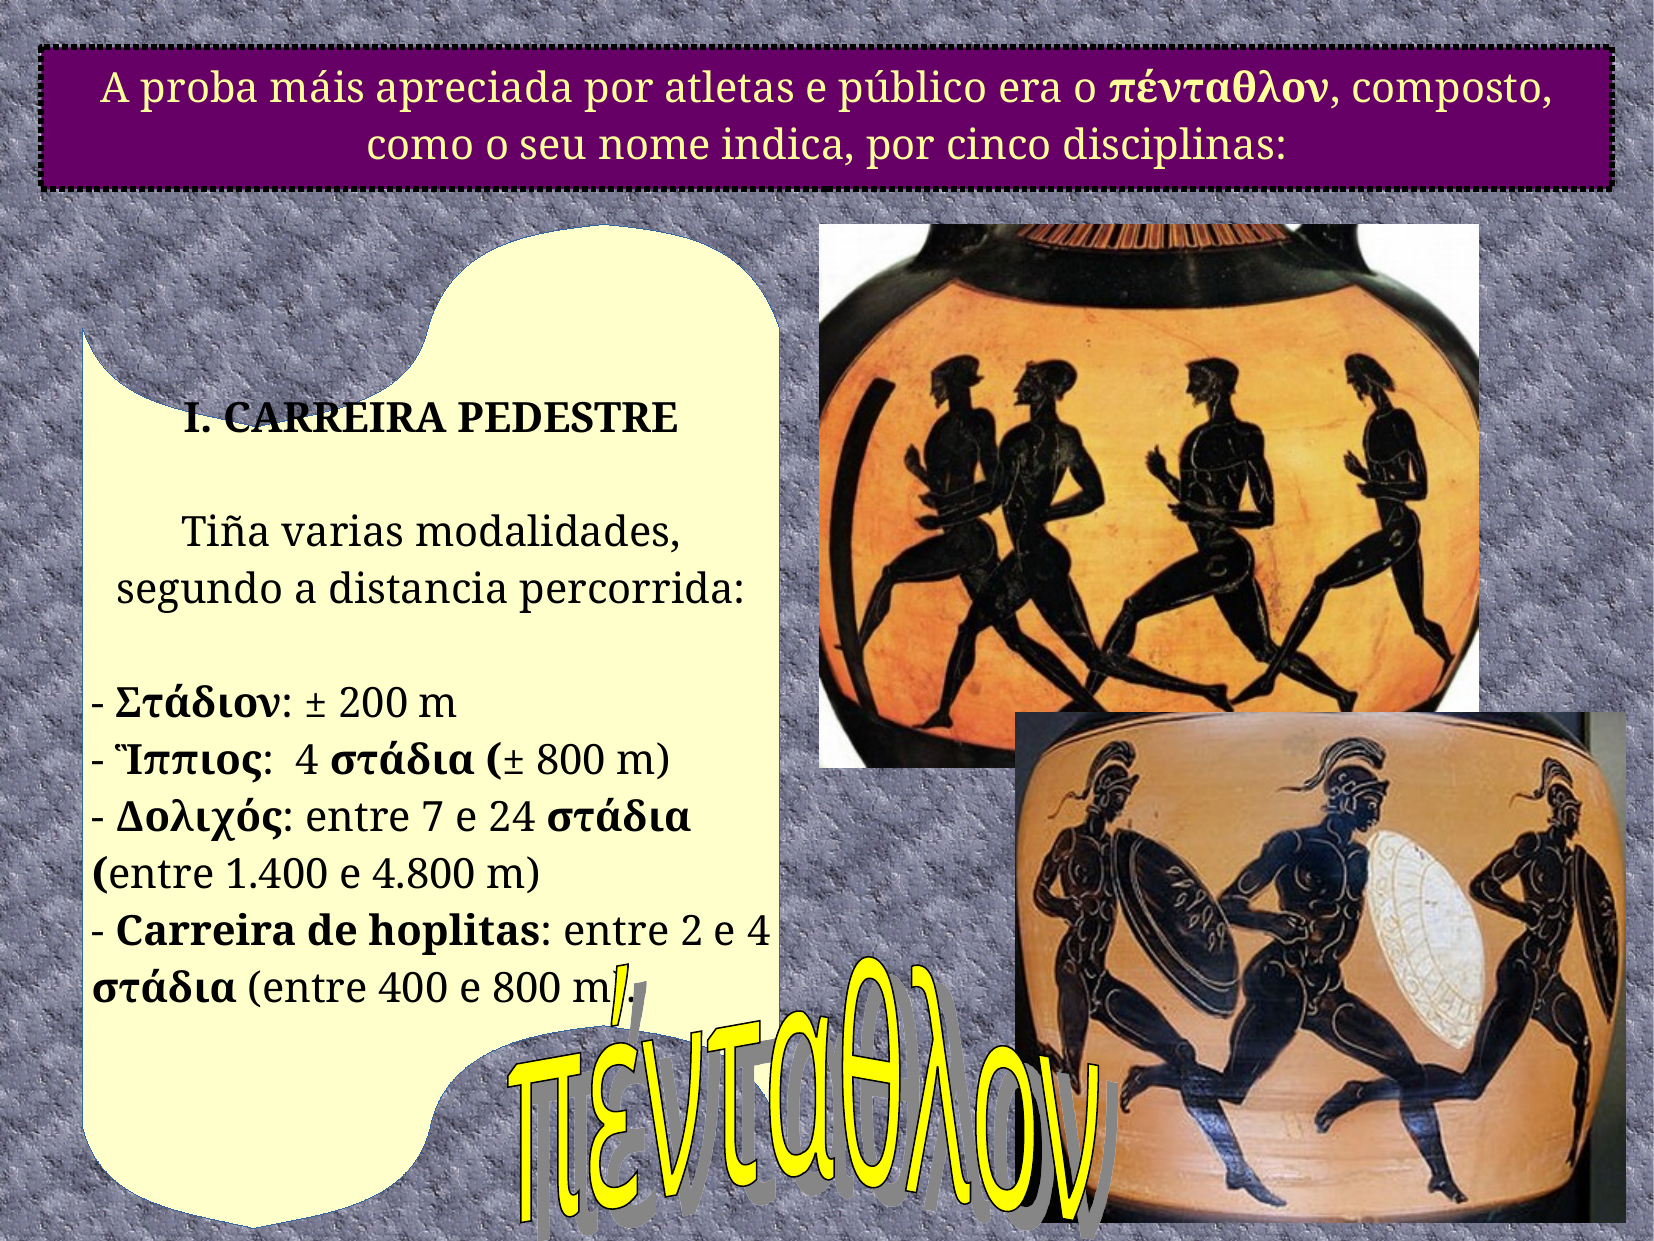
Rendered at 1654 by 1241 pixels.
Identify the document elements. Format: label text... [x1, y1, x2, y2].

text_box πένταθλον [769, 1011, 835, 1180]
text_box I. CARREIRA PEDESTRE Tiña varias modalidades, segundo a distancia percorrida: - Στάδιον: ± 200 m - Ἳππιος: 4 στάδια (± 800 m) - Δολιχός: entre 7 e 24 στάδια (entre 1.400 e 4.800 m) - Carreira de hoplitas: entre 2 e 4 στάδια (entre 400 e 800 m). [82, 224, 780, 1229]
text_box πένταθλον [842, 956, 900, 1188]
text_box πένταθλον [707, 1020, 760, 1187]
text_box πένταθλον [611, 964, 628, 1027]
text_box πένταθλον [589, 1042, 638, 1210]
text_box A proba máis apreciada por atletas e público era o πένταθλον, composto, como o seu nome indica, por cinco disciplinas: [41, 47, 1613, 189]
text_box πένταθλον [975, 1045, 1035, 1212]
text_box πένταθλον [641, 1031, 702, 1197]
picture [0, 0, 1654, 1241]
text_box πένταθλον [905, 965, 971, 1205]
text_box πένταθλον [507, 1052, 581, 1223]
text_box πένταθλον [1038, 1054, 1099, 1221]
